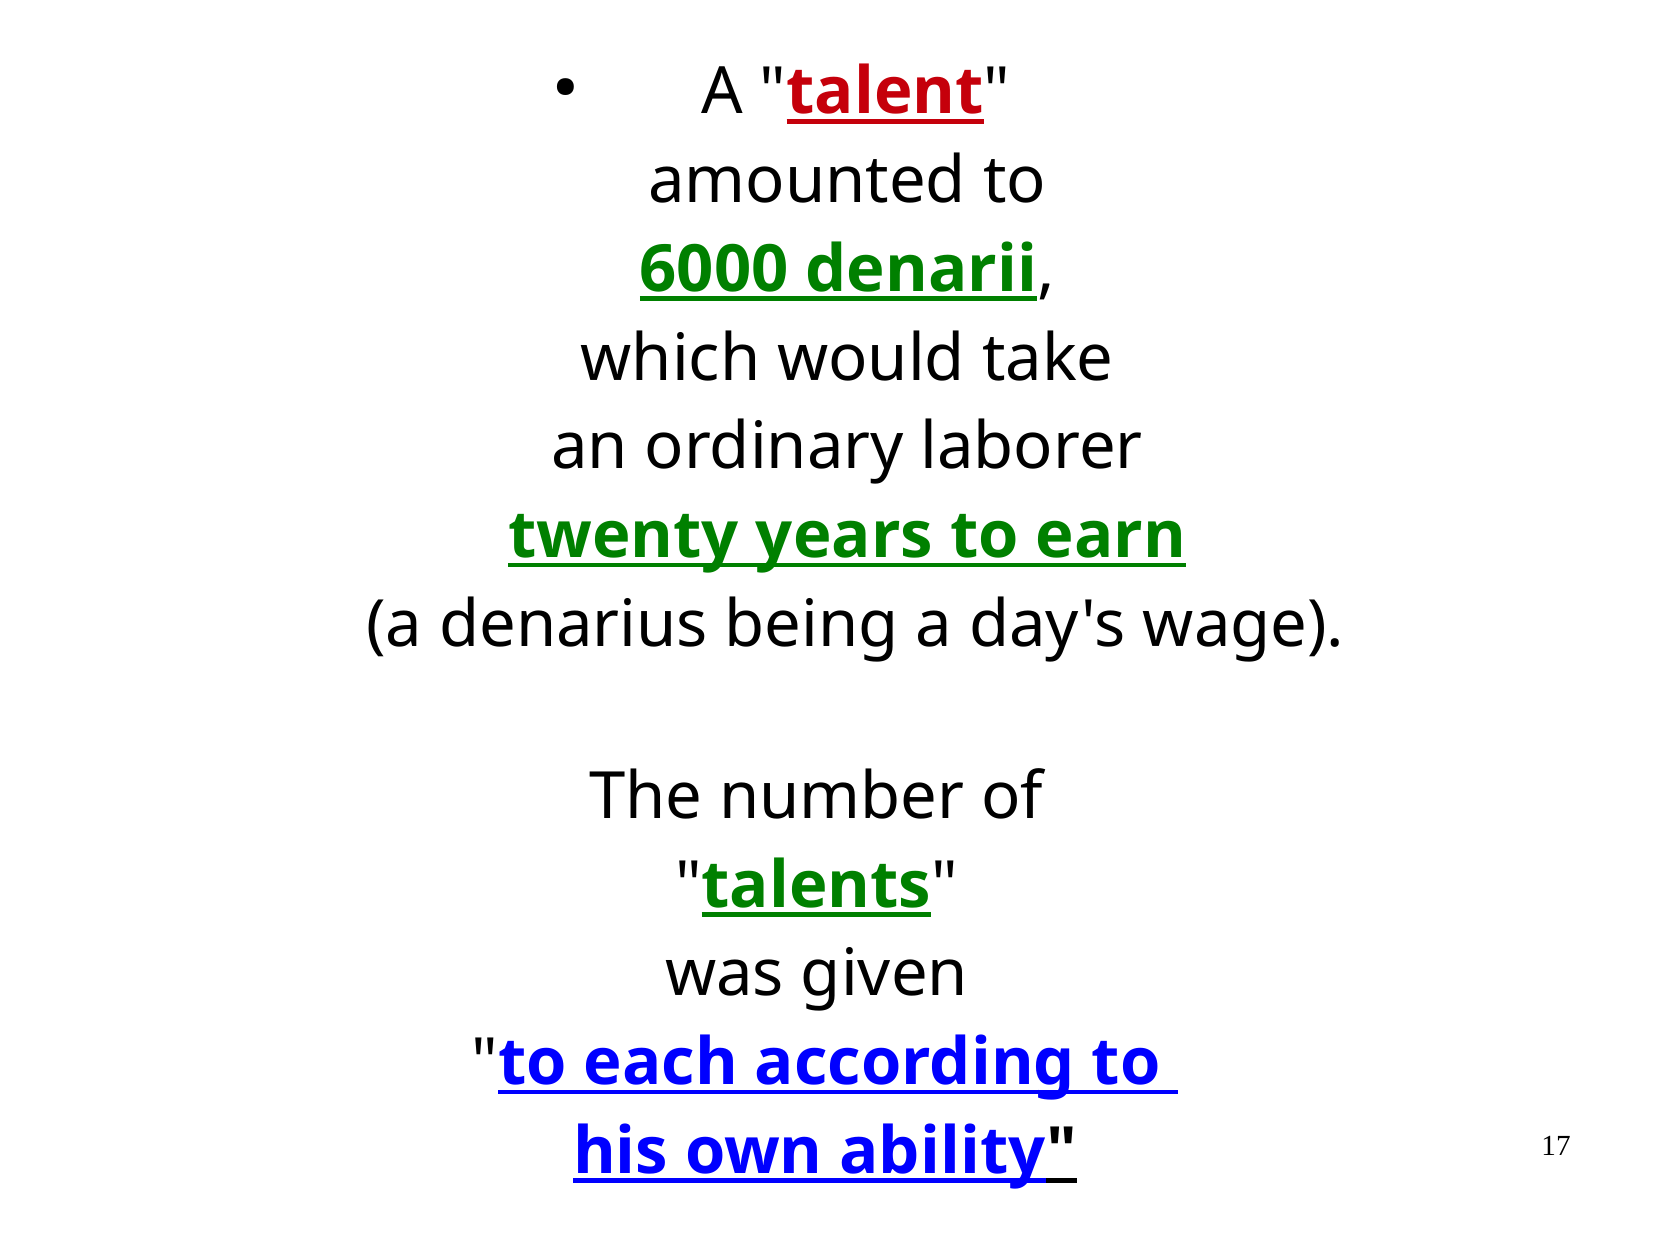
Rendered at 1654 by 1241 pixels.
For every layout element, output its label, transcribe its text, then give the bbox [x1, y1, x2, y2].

list A "talent" amounted to 6000 denarii, which would take an ordinary laborer twenty years to earn (a denarius being a day's wage). The number of "talents" was given "to each according to his own ability" [37, 44, 1613, 1201]
